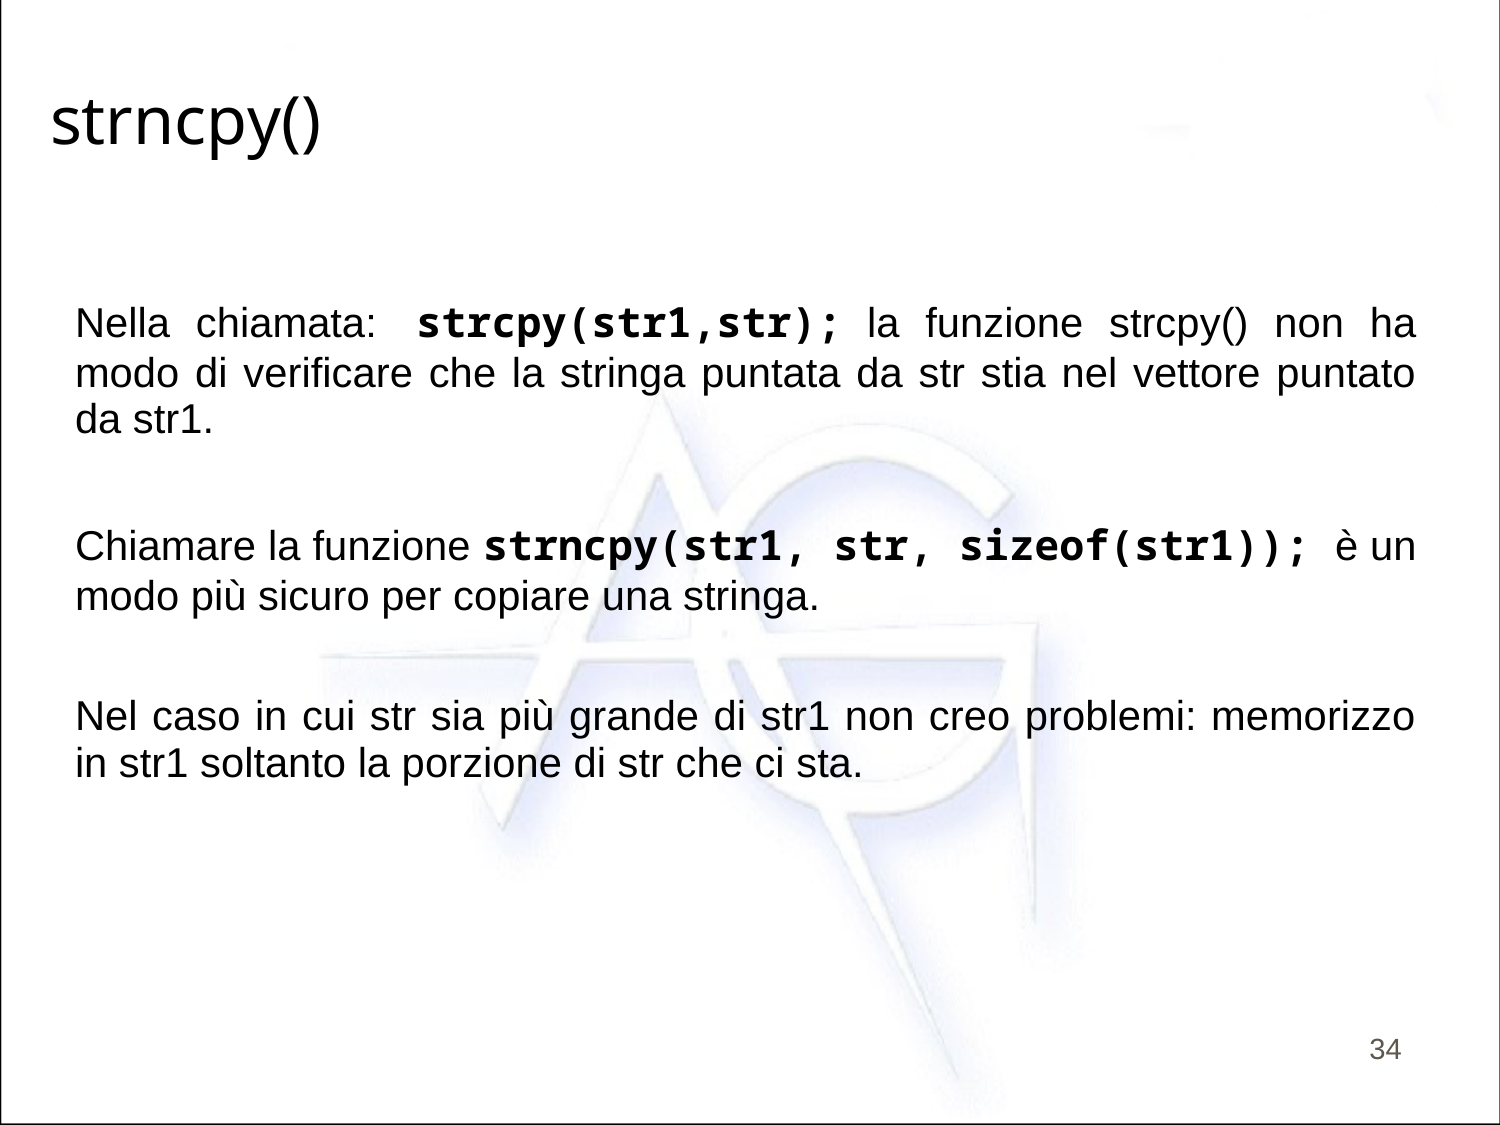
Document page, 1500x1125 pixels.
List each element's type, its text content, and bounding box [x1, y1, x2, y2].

title strncpy() [49, 7, 1438, 231]
list Nella chiamata: strcpy(str1,str); la funzione strcpy() non ha modo di verificare che la stringa puntata da str stia nel vettore puntato da str1. Chiamare la funzione strncpy(str1, str, sizeof(str1)); è un modo più sicuro per copiare una stringa. Nel caso in cui str sia più grande di str1 non creo problemi: memorizzo in str1 soltanto la porzione di str che ci sta. [75, 232, 1417, 961]
picture [0, 0, 1500, 1125]
